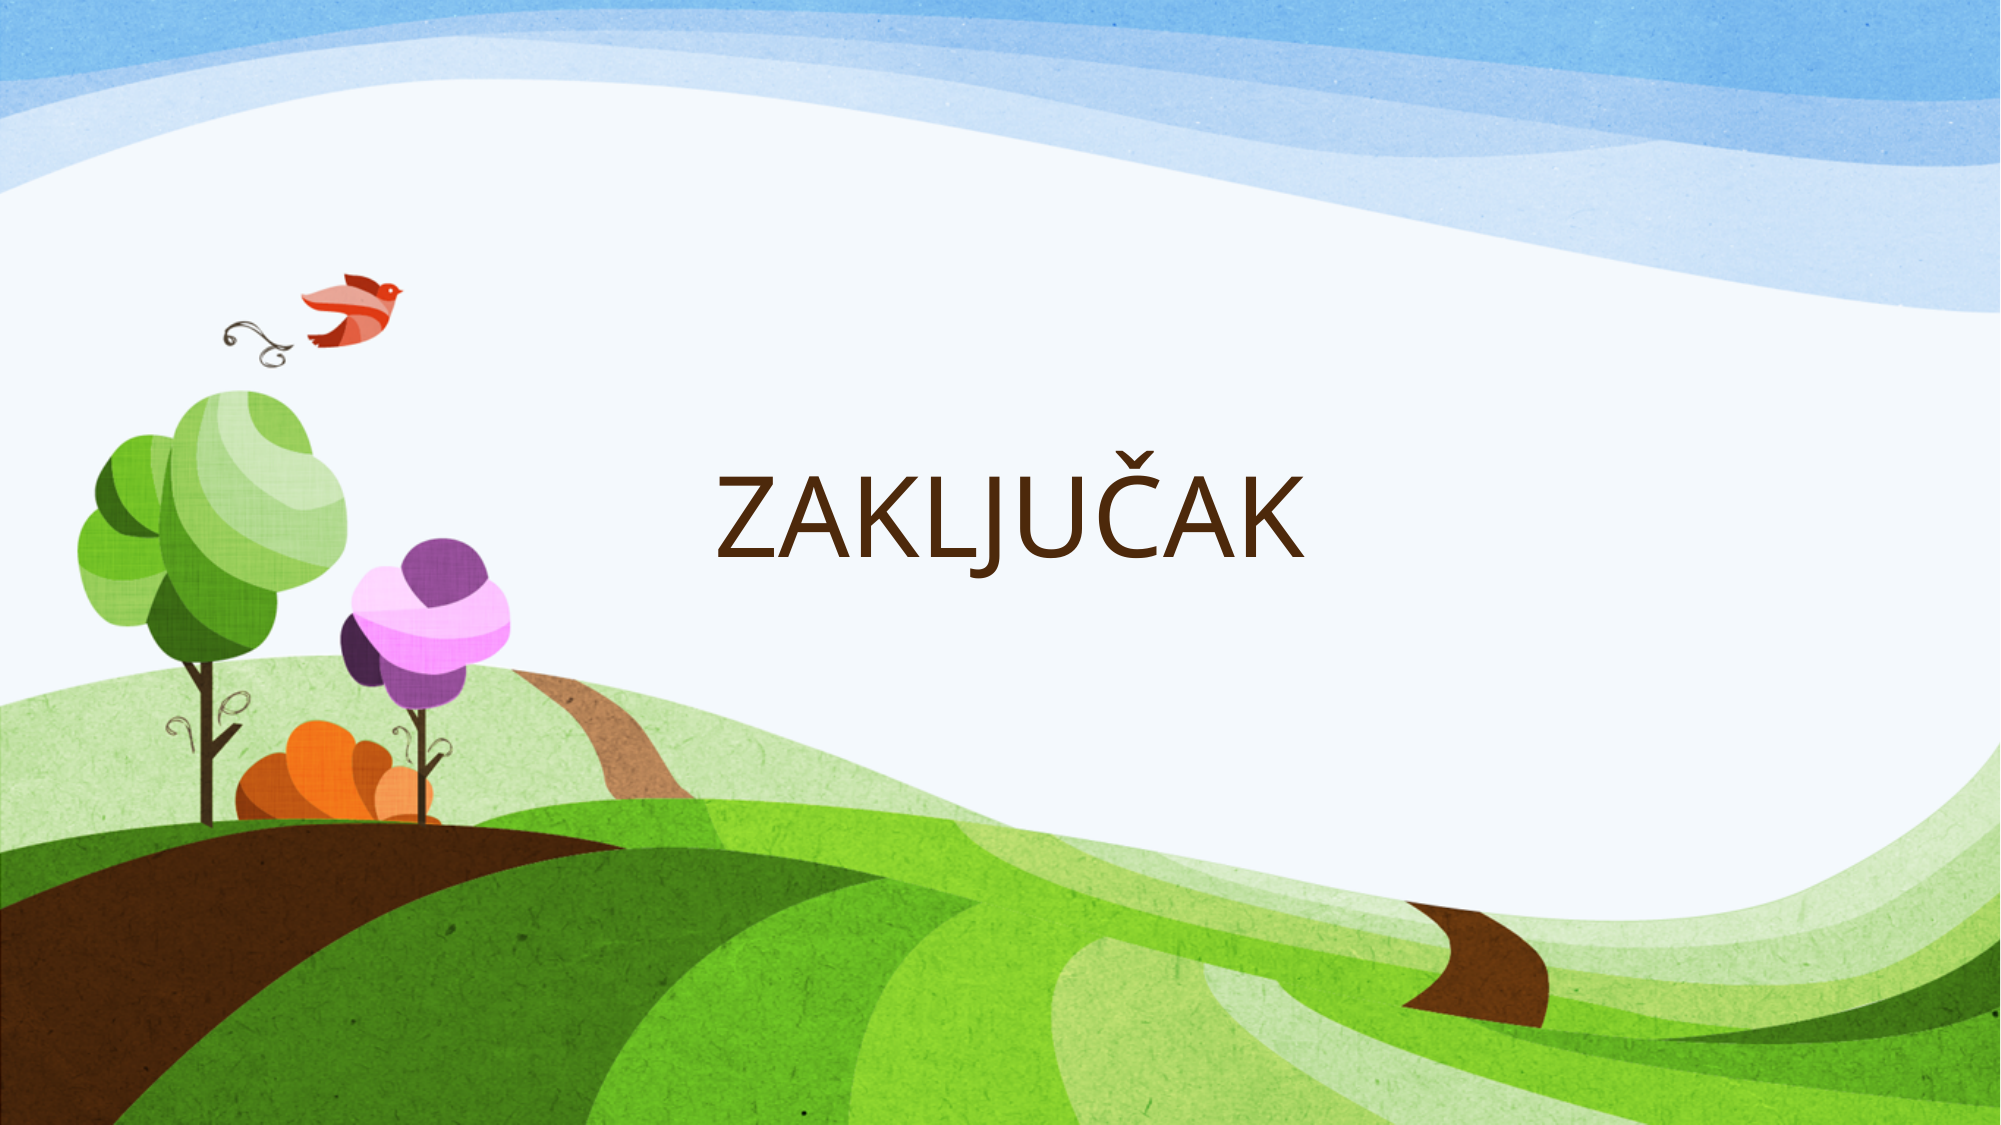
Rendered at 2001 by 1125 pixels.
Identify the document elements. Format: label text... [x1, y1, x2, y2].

title ZAKLJUČAK [699, 287, 1825, 588]
